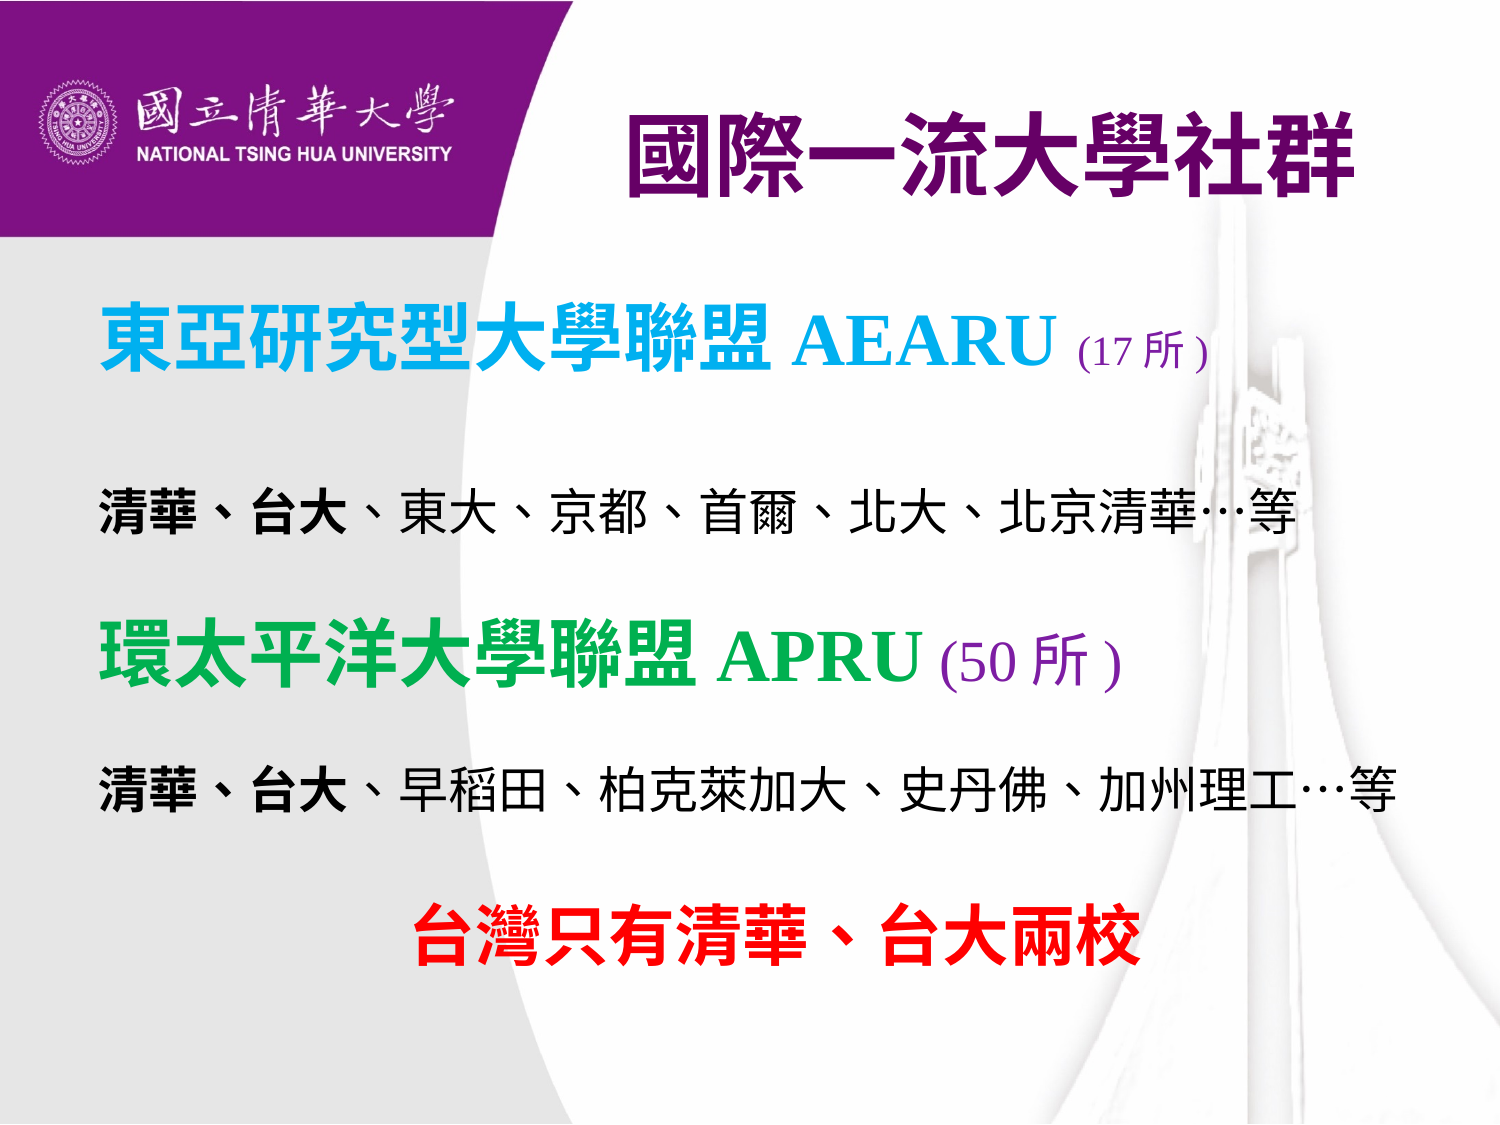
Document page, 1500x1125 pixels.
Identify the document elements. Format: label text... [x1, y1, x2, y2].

subtitle 東亞研究型大學聯盟AEARU (17所) 清華、台大、東大、京都、首爾、北大、北京清華…等 [83, 282, 1500, 417]
text_box 環太平洋大學聯盟APRU (50所) 清華、台大、早稻田、柏克萊加大、史丹佛、加州理工…等 [83, 598, 1500, 777]
text_box 台灣只有清華、台大兩校 [214, 886, 1337, 983]
title 國際一流大學社群 [608, 90, 1436, 192]
